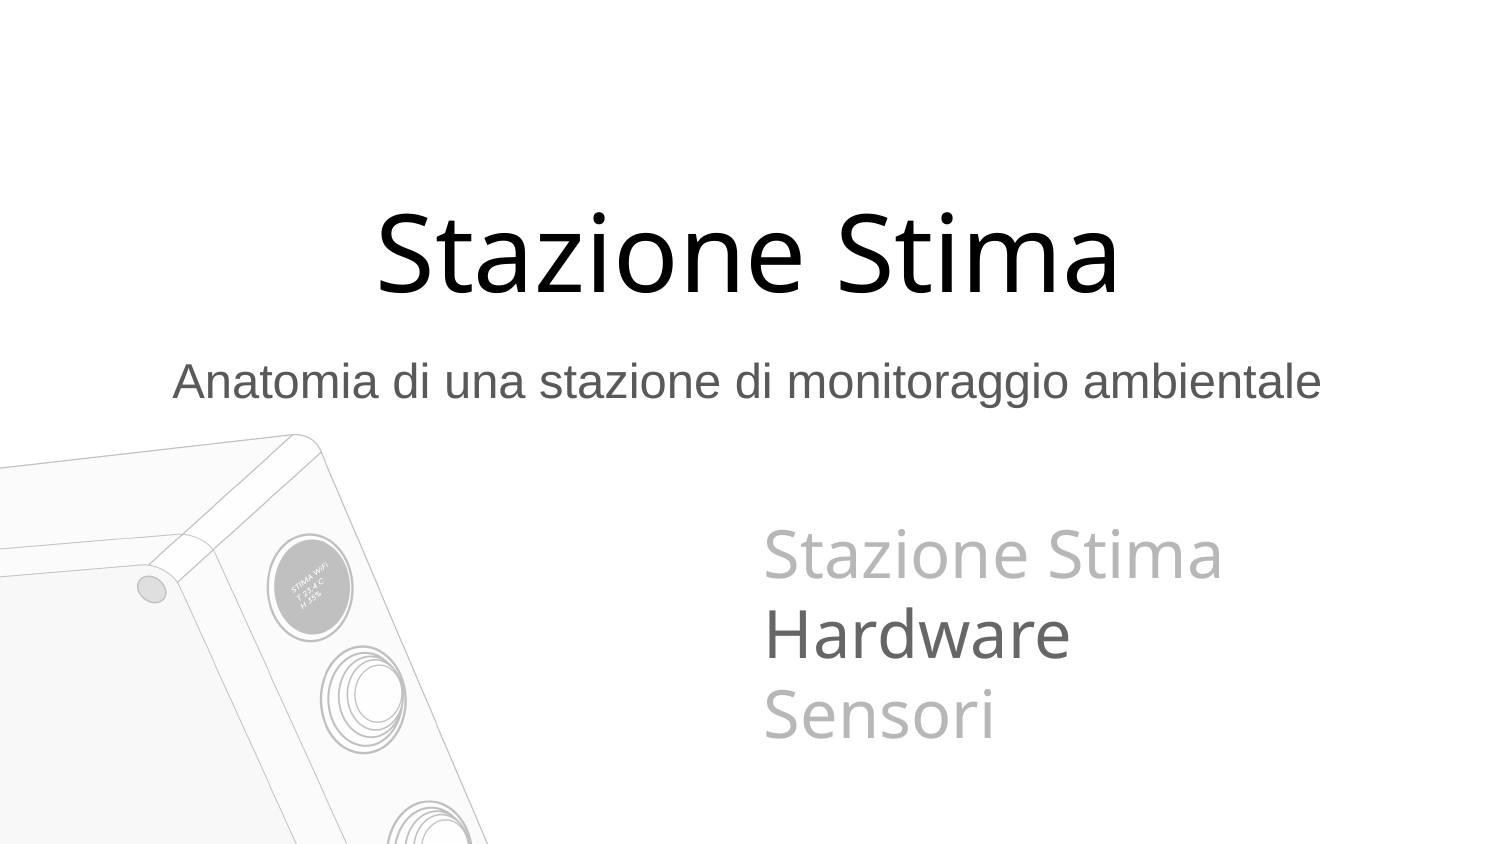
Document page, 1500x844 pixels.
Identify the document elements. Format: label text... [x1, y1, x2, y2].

subtitle Anatomia di una stazione di monitoraggio ambientale [49, 334, 1447, 465]
picture [0, 434, 492, 844]
text_box Stazione Stima Hardware Sensori [749, 496, 1372, 767]
title Stazione Stima [51, 122, 1449, 459]
